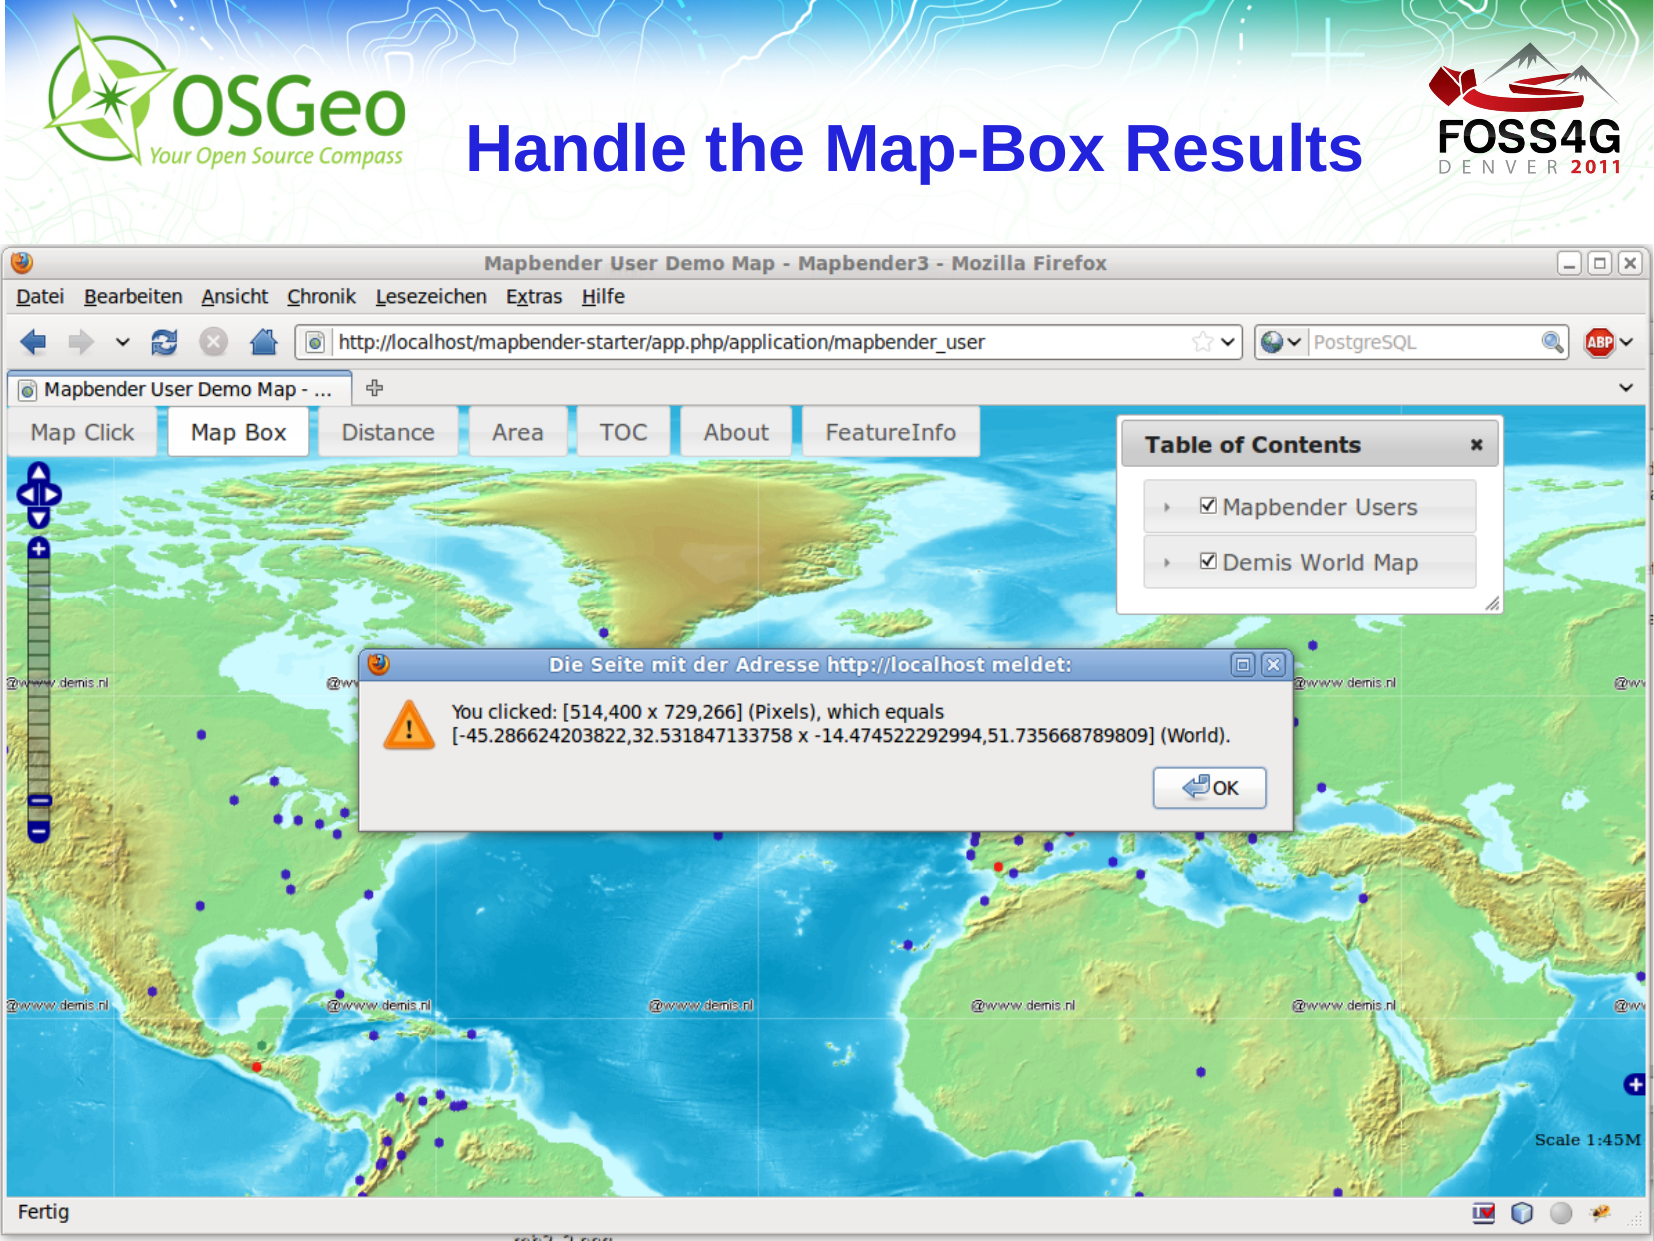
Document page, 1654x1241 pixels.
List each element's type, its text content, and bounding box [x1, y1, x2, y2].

picture [0, 0, 1654, 1241]
title Handle the Map-Box Results [265, 88, 1565, 208]
